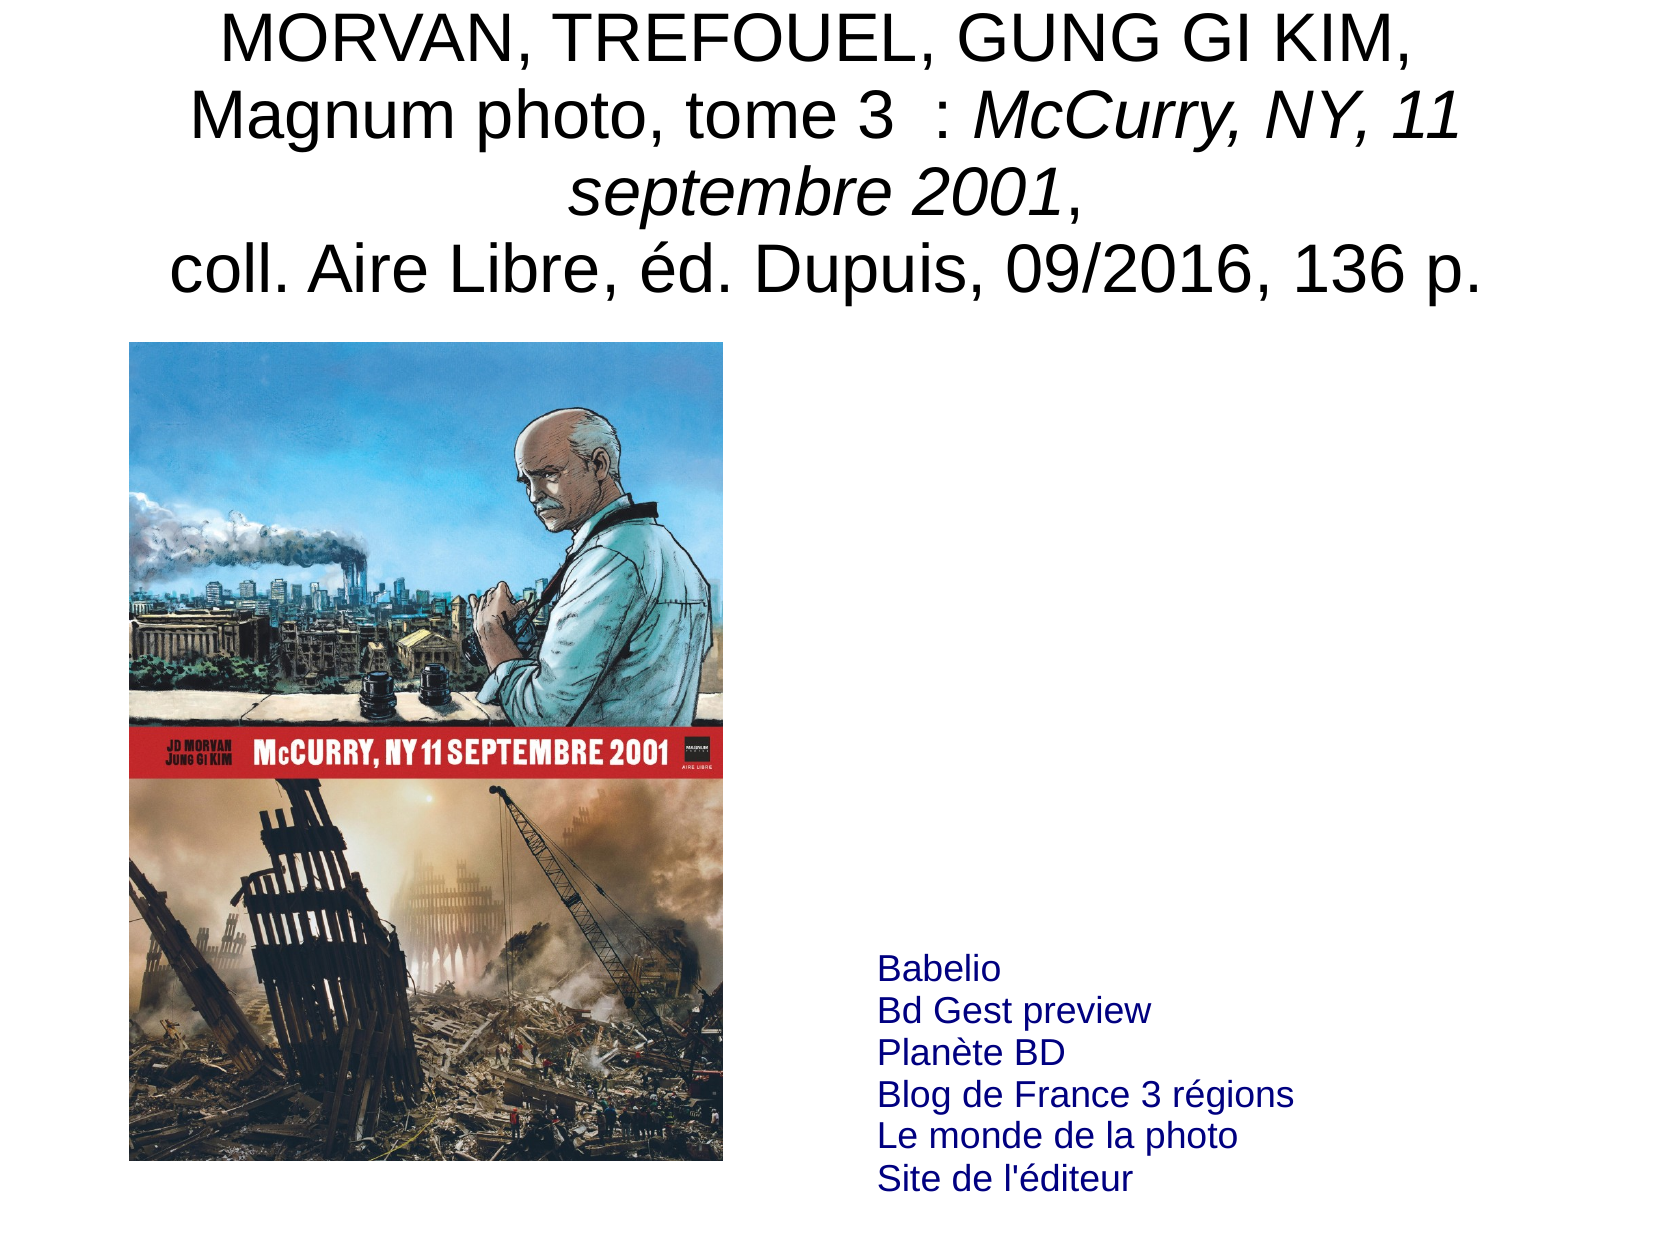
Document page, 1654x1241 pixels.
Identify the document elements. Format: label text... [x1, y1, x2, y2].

text_box Babelio Bd Gest preview Planète BD Blog de France 3 régions Le monde de la photo Site de l'éditeur [862, 897, 1642, 1241]
picture [129, 342, 723, 1161]
title MORVAN, TREFOUEL, GUNG GI KIM, Magnum photo, tome 3 : McCurry, NY, 11 septembre 2001, coll. Aire Libre, éd. Dupuis, 09/2016, 136 p. [82, 0, 1571, 307]
